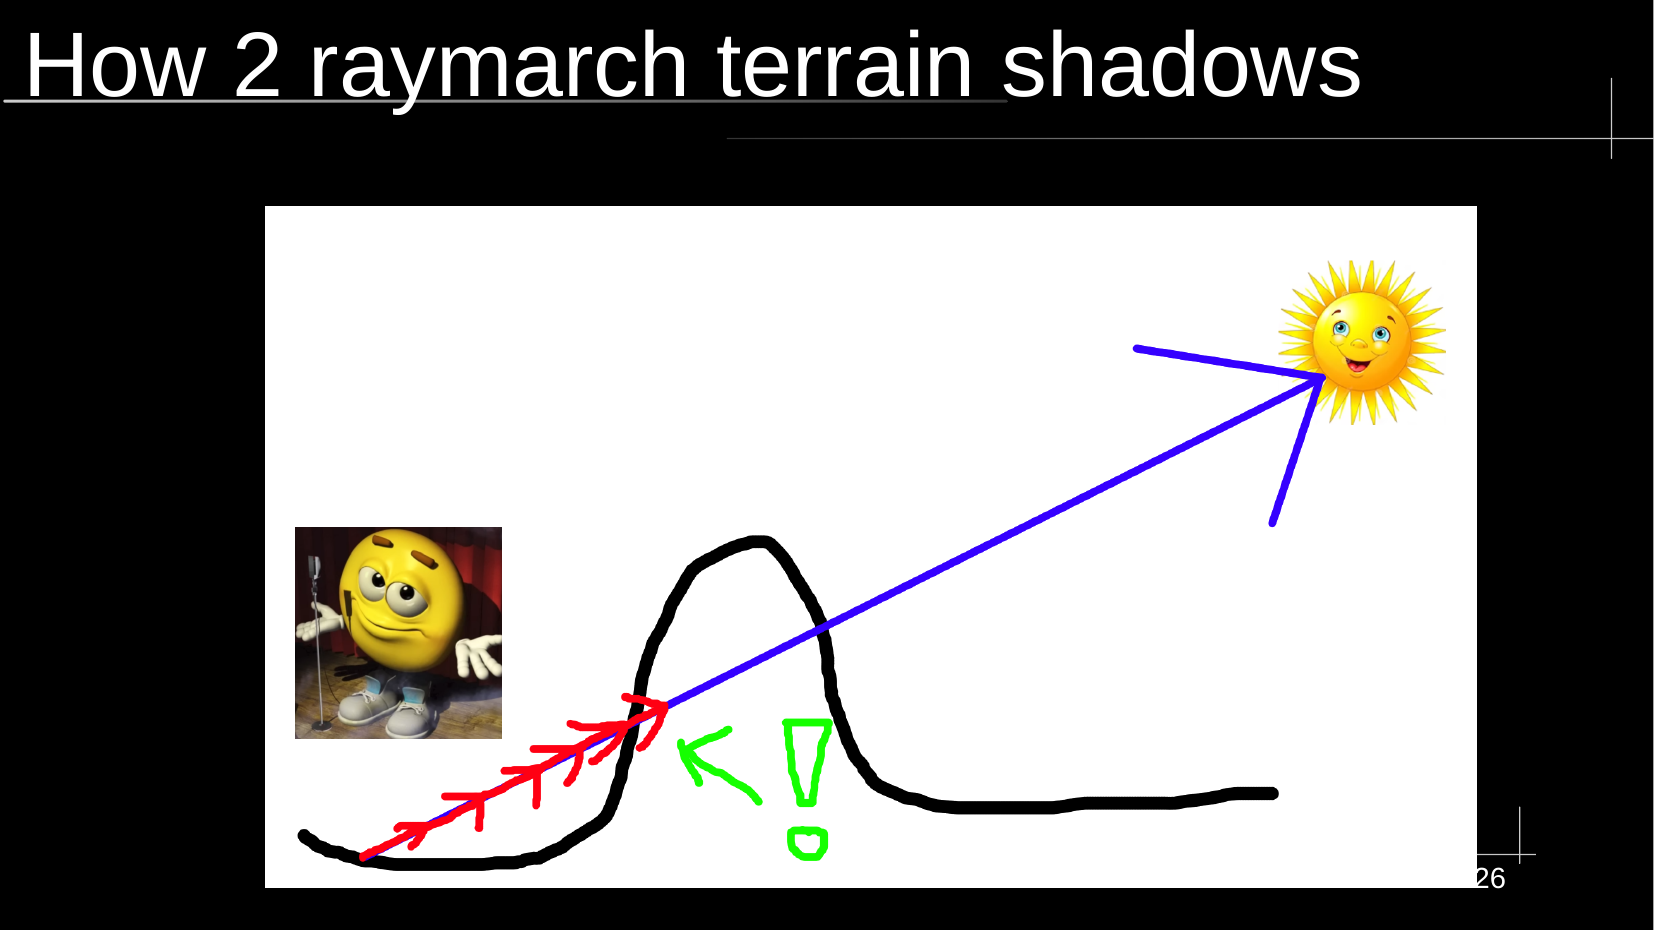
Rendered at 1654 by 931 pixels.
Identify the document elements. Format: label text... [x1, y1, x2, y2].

title How 2 raymarch terrain shadows [23, 11, 1589, 119]
picture [265, 206, 1477, 888]
